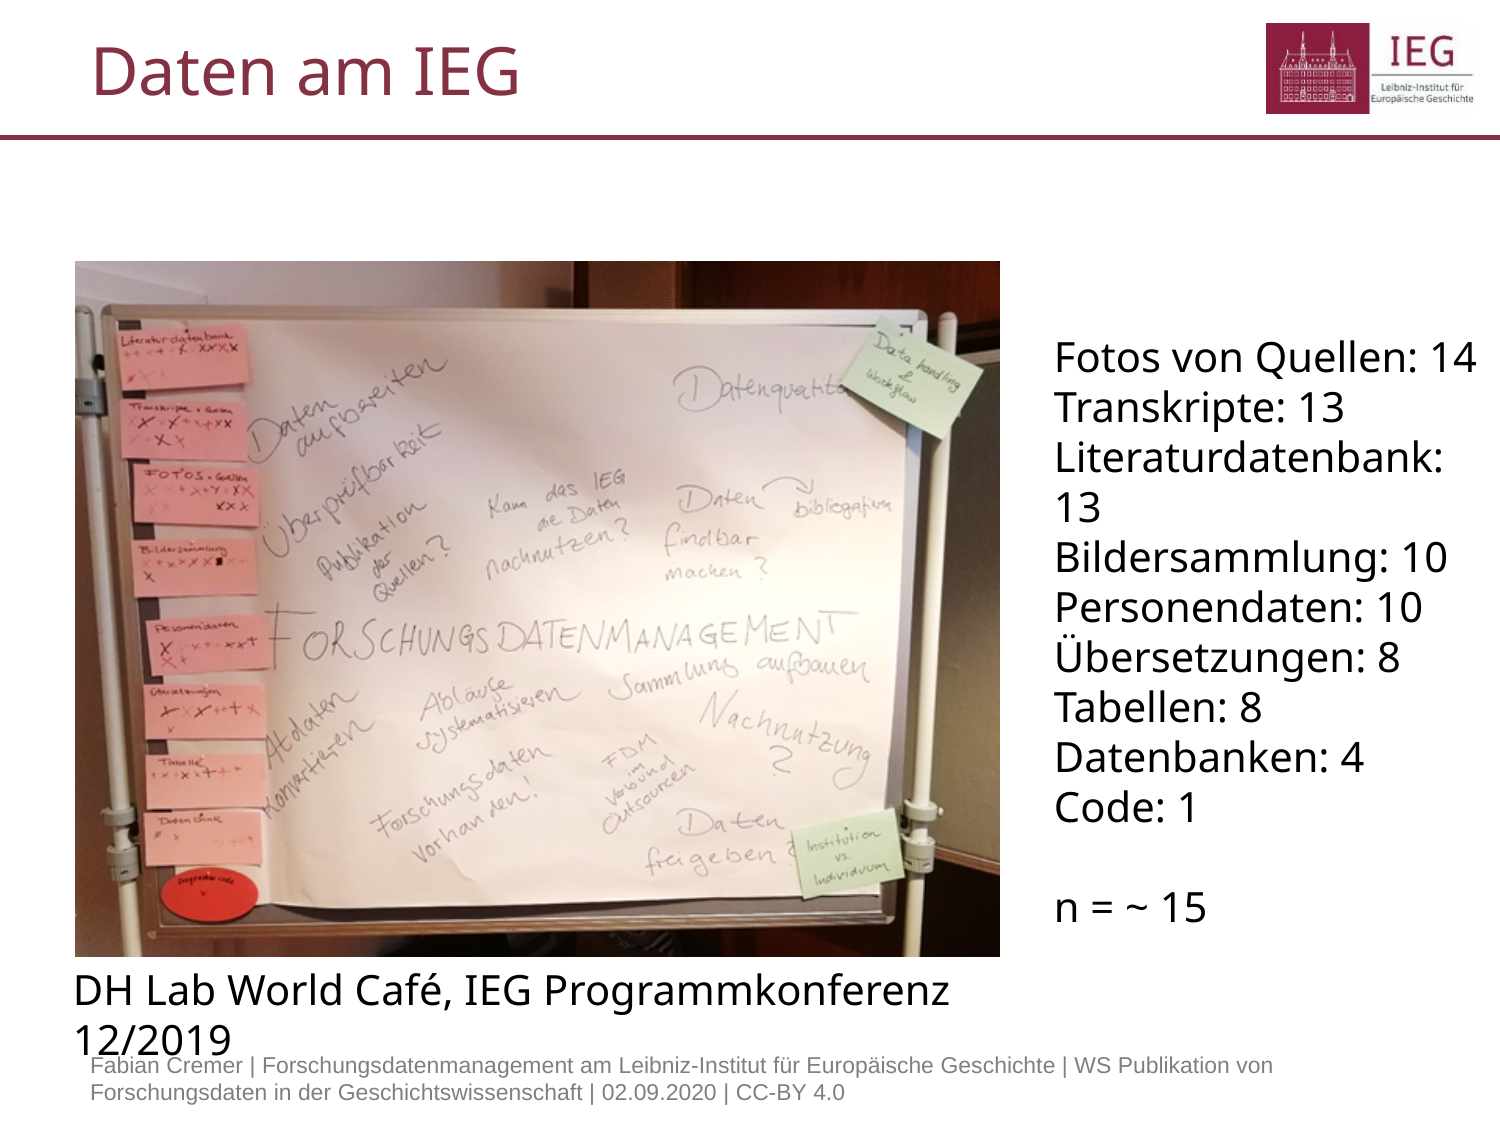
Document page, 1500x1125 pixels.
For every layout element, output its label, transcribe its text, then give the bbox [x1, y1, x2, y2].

text_box Fotos von Quellen: 14 Transkripte: 13 Literaturdatenbank: 13 Bildersammlung: 10 Personendaten: 10 Übersetzungen: 8 Tabellen: 8 Datenbanken: 4 Code: 1 n = ~ 15 [1039, 324, 1500, 939]
picture [75, 261, 1000, 957]
title Daten am IEG [75, 0, 1229, 138]
text_box DH Lab World Café, IEG Programmkonferenz 12/2019 [58, 956, 1114, 1072]
text_box Fabian Cremer | Forschungsdatenmanagement am Leibniz-Institut für Europäische Geschichte | WS Publikation von Forschungsdaten in der Geschichtswissenschaft | 02.09.2020 | CC-BY 4.0 [75, 1042, 1426, 1103]
